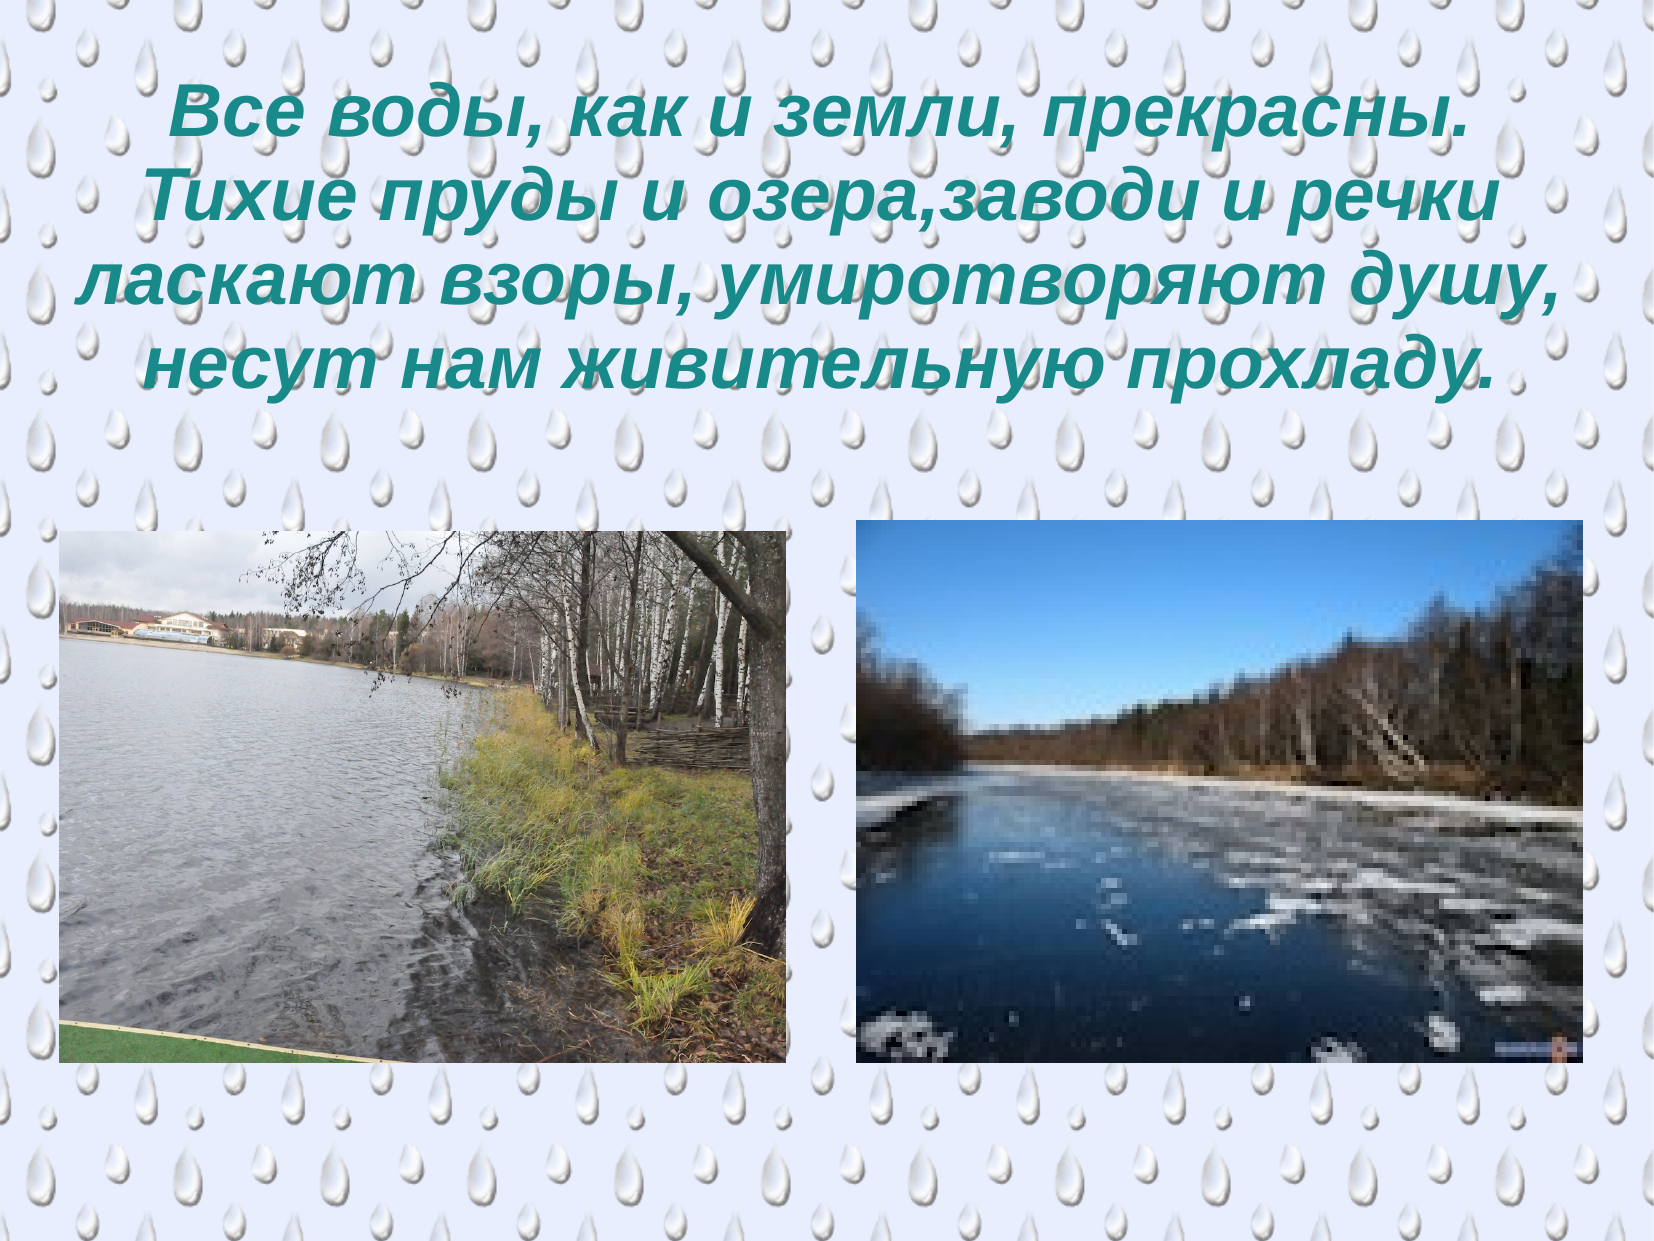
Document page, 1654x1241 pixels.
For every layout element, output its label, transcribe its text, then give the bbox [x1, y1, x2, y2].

title Все воды, как и земли, прекрасны. Тихие пруды и озера,заводи и речки ласкают взоры, умиротворяют душу, несут нам живительную прохладу. [76, 68, 1565, 405]
picture [0, 0, 1654, 1241]
